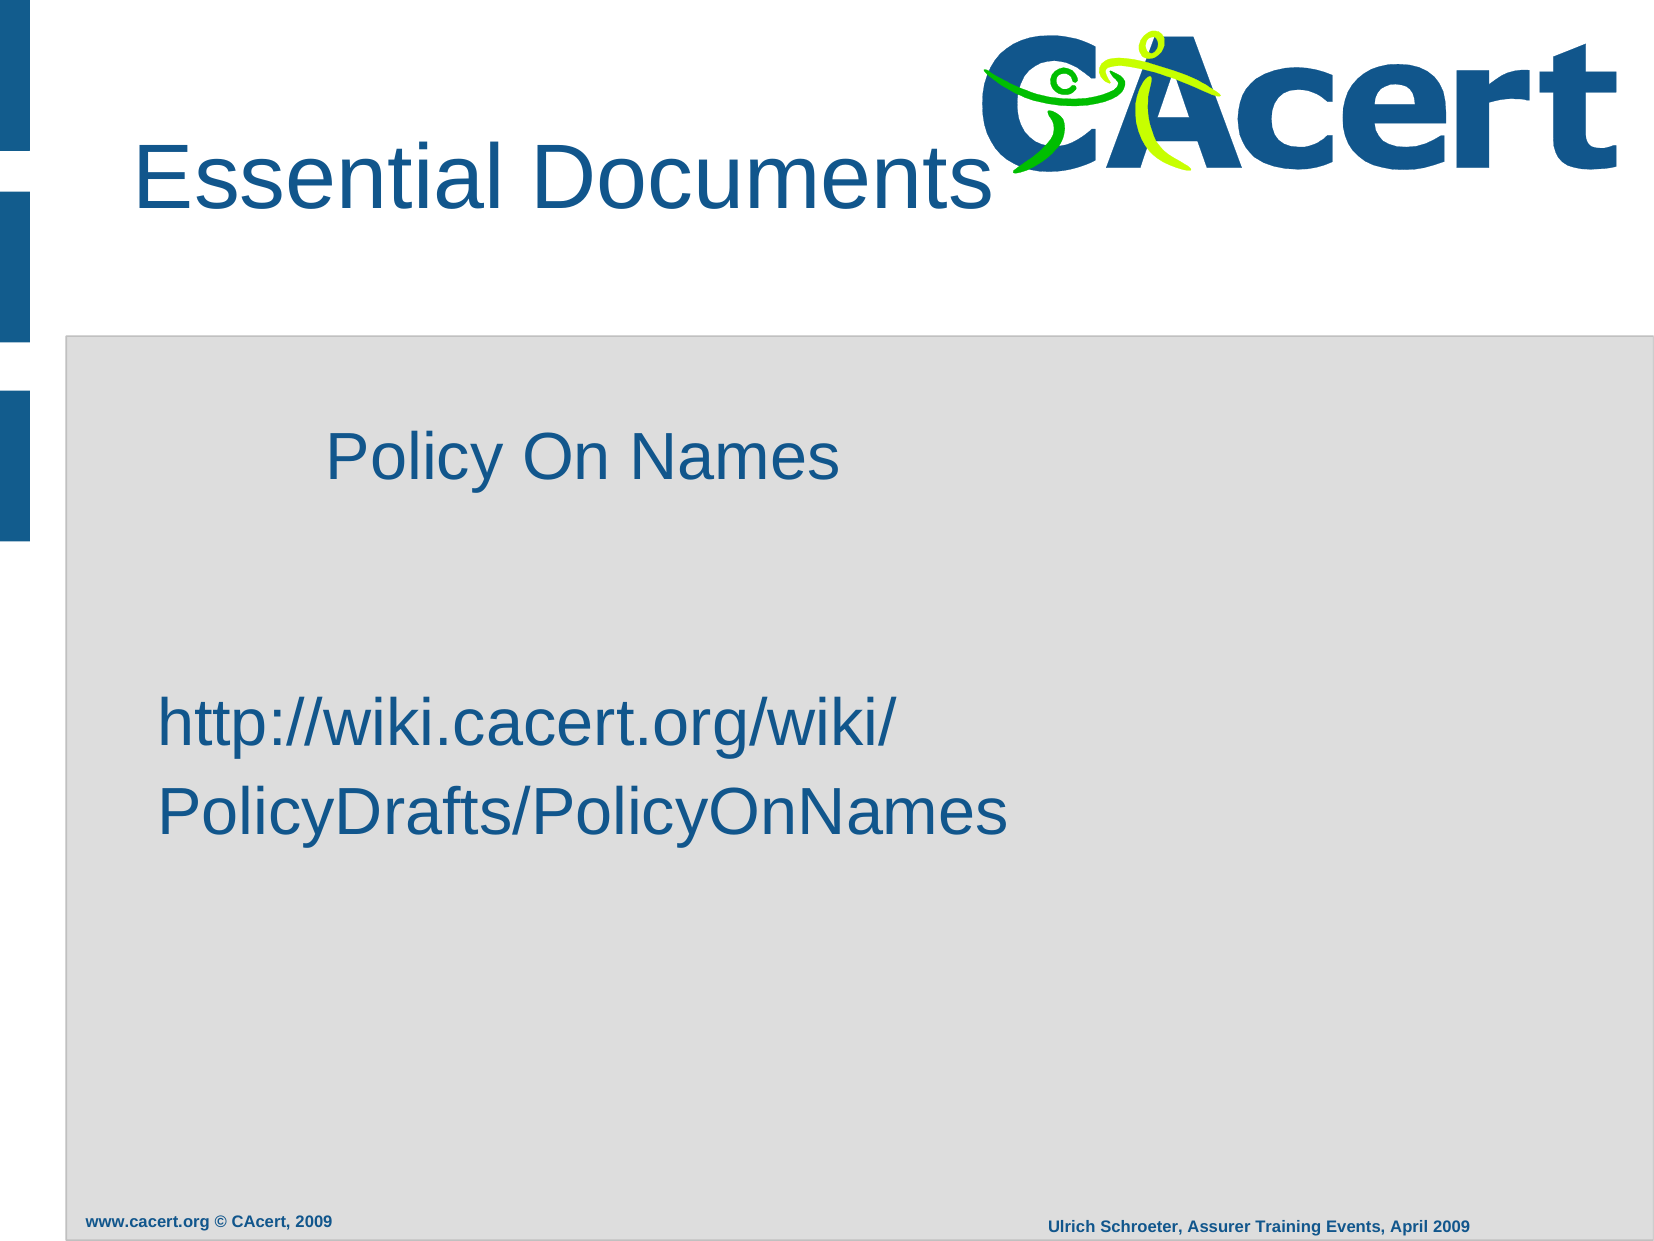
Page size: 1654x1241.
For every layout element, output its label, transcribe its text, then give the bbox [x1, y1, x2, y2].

text_box Essential Documents [118, 118, 1011, 236]
text_box Policy On Names http://wiki.cacert.org/wiki/ PolicyDrafts/PolicyOnNames [142, 397, 1025, 856]
